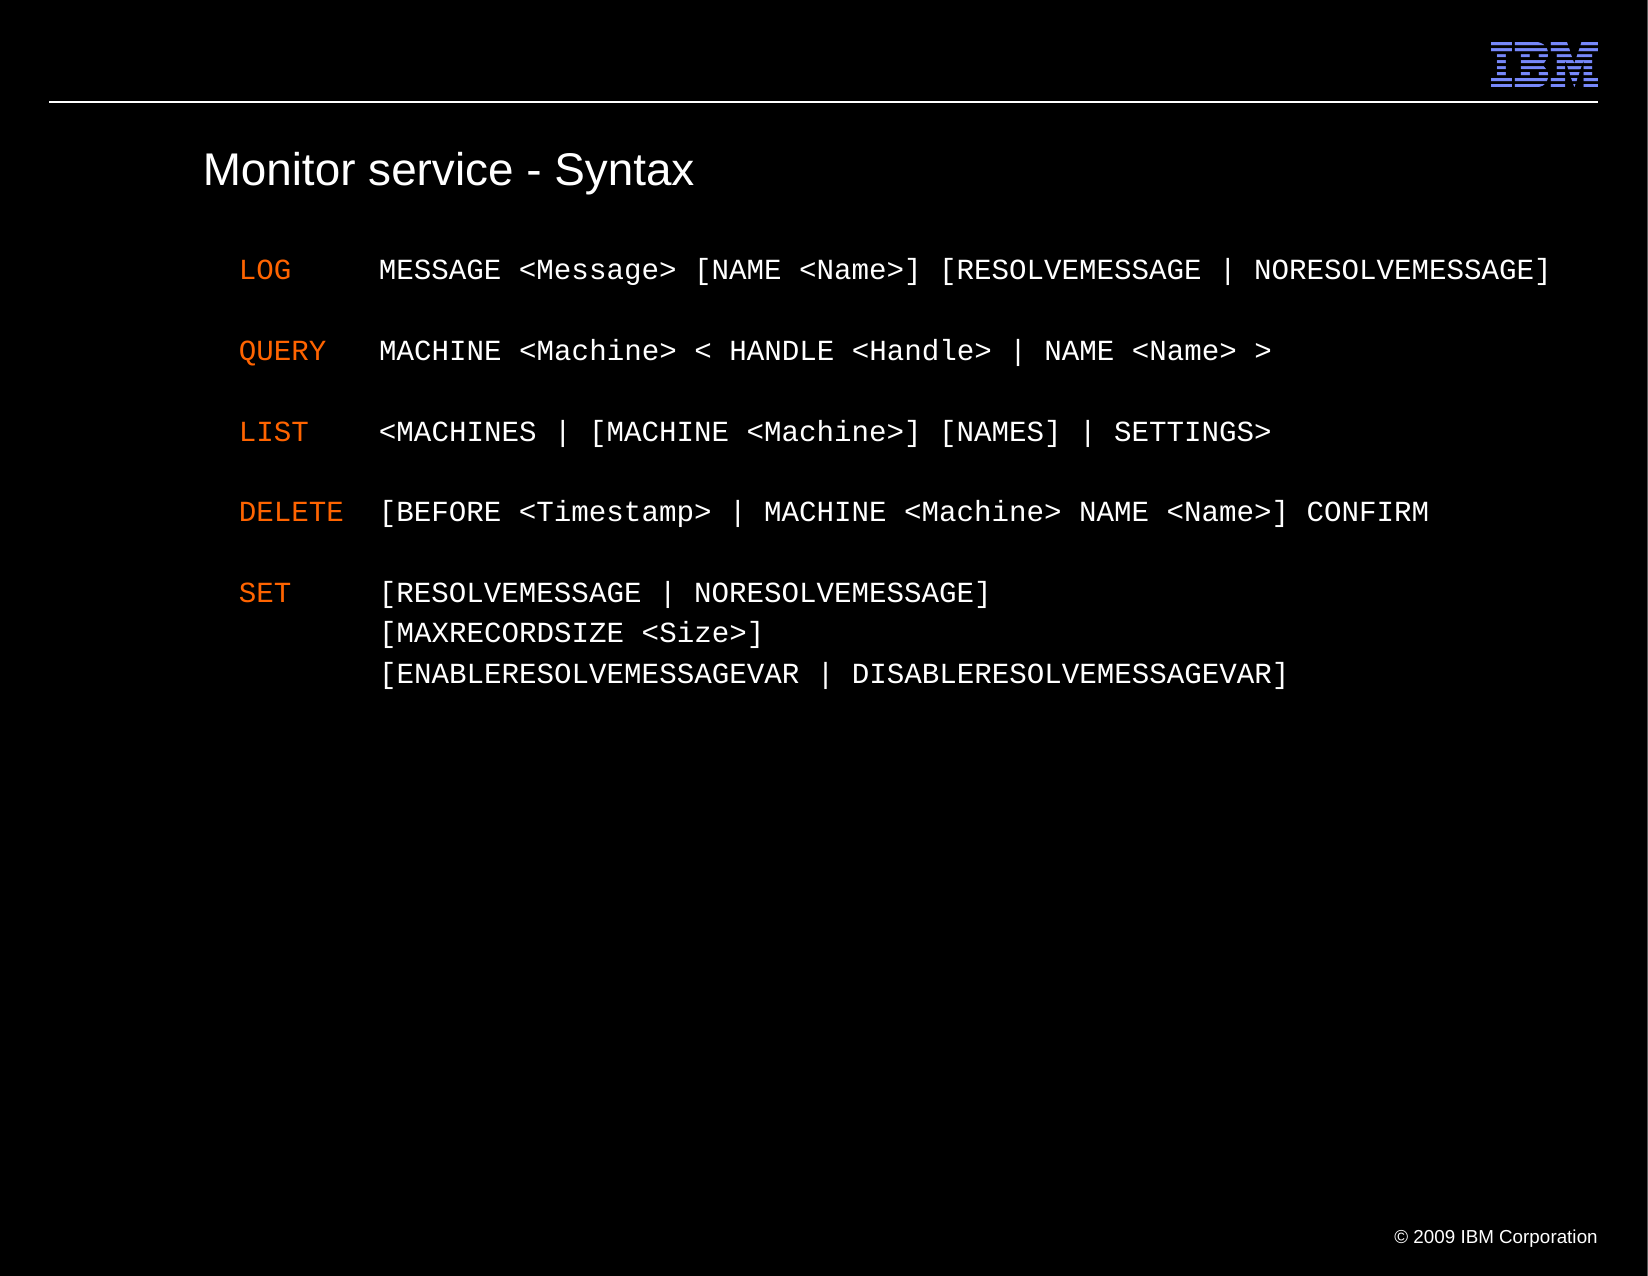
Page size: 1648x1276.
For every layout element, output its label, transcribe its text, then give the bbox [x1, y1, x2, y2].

text_box LOG MESSAGE <Message> [NAME <Name>] [RESOLVEMESSAGE | NORESOLVEMESSAGE] QUERY MACHINE <Machine> < HANDLE <Handle> | NAME <Name> > LIST <MACHINES | [MACHINE <Machine>] [NAMES] | SETTINGS> DELETE [BEFORE <Timestamp> | MACHINE <Machine> NAME <Name>] CONFIRM SET [RESOLVEMESSAGE | NORESOLVEMESSAGE] [MAXRECORDSIZE <Size>] [ENABLERESOLVEMESSAGEVAR | DISABLERESOLVEMESSAGEVAR] [239, 250, 1648, 690]
picture [1491, 42, 1598, 87]
title Monitor service - Syntax [186, 137, 1648, 231]
